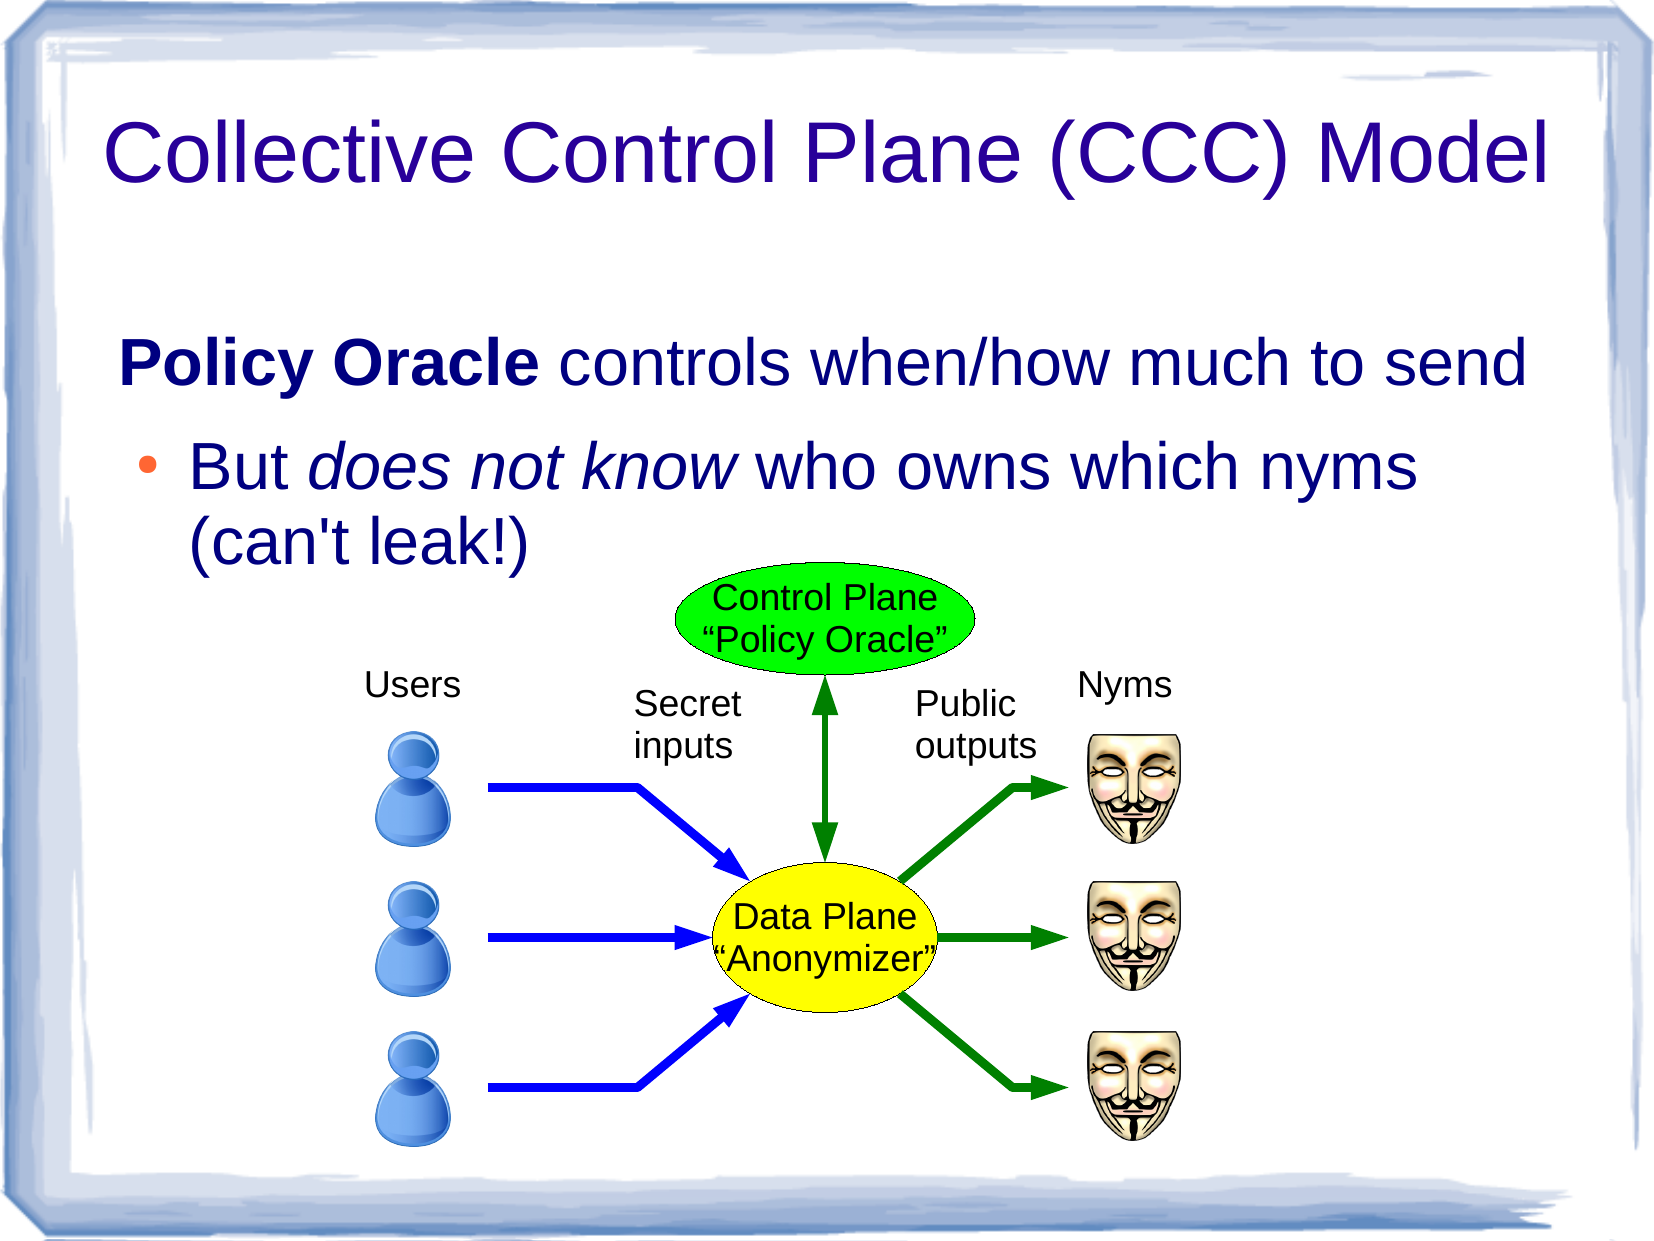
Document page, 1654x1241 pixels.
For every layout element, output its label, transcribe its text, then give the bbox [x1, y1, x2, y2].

title Collective Control Plane (CCC) Model [82, 49, 1571, 257]
list Policy Oracle controls when/how much to send But does not know who owns which nyms (can't leak!) [118, 324, 1571, 578]
picture [0, 0, 1654, 1241]
text_box Public outputs [899, 675, 1069, 774]
text_box Secret inputs [618, 675, 769, 774]
text_box Data Plane “Anonymizer” [712, 862, 938, 1013]
text_box Control Plane “Policy Oracle” [675, 562, 976, 676]
text_box Nyms [1050, 656, 1201, 728]
text_box Users [337, 656, 488, 728]
